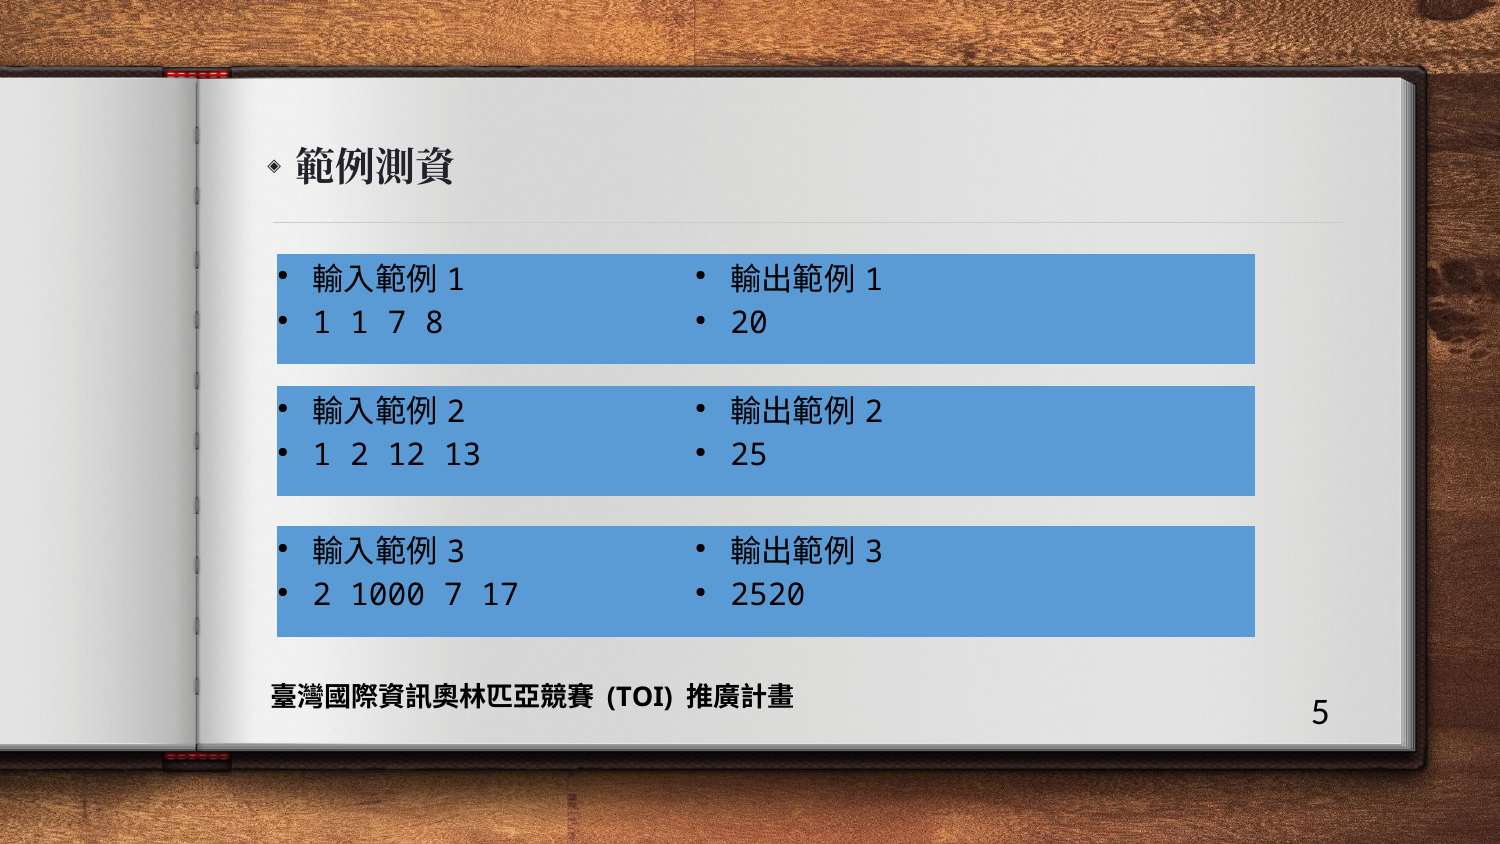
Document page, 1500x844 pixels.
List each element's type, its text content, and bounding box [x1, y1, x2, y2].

list 範例測資 [252, 126, 1194, 205]
table_header 輸出範例2 25 [695, 386, 1255, 496]
table_header 輸入範例1 1 1 7 8 [277, 254, 695, 364]
table_header 輸出範例3 2520 [695, 526, 1255, 637]
table_header 輸出範例1 20 [695, 254, 1255, 364]
table_header 輸入範例3 2 1000 7 17 [277, 526, 695, 637]
text_box [1295, 672, 1386, 737]
table_header 輸入範例2 1 2 12 13 [277, 386, 695, 496]
